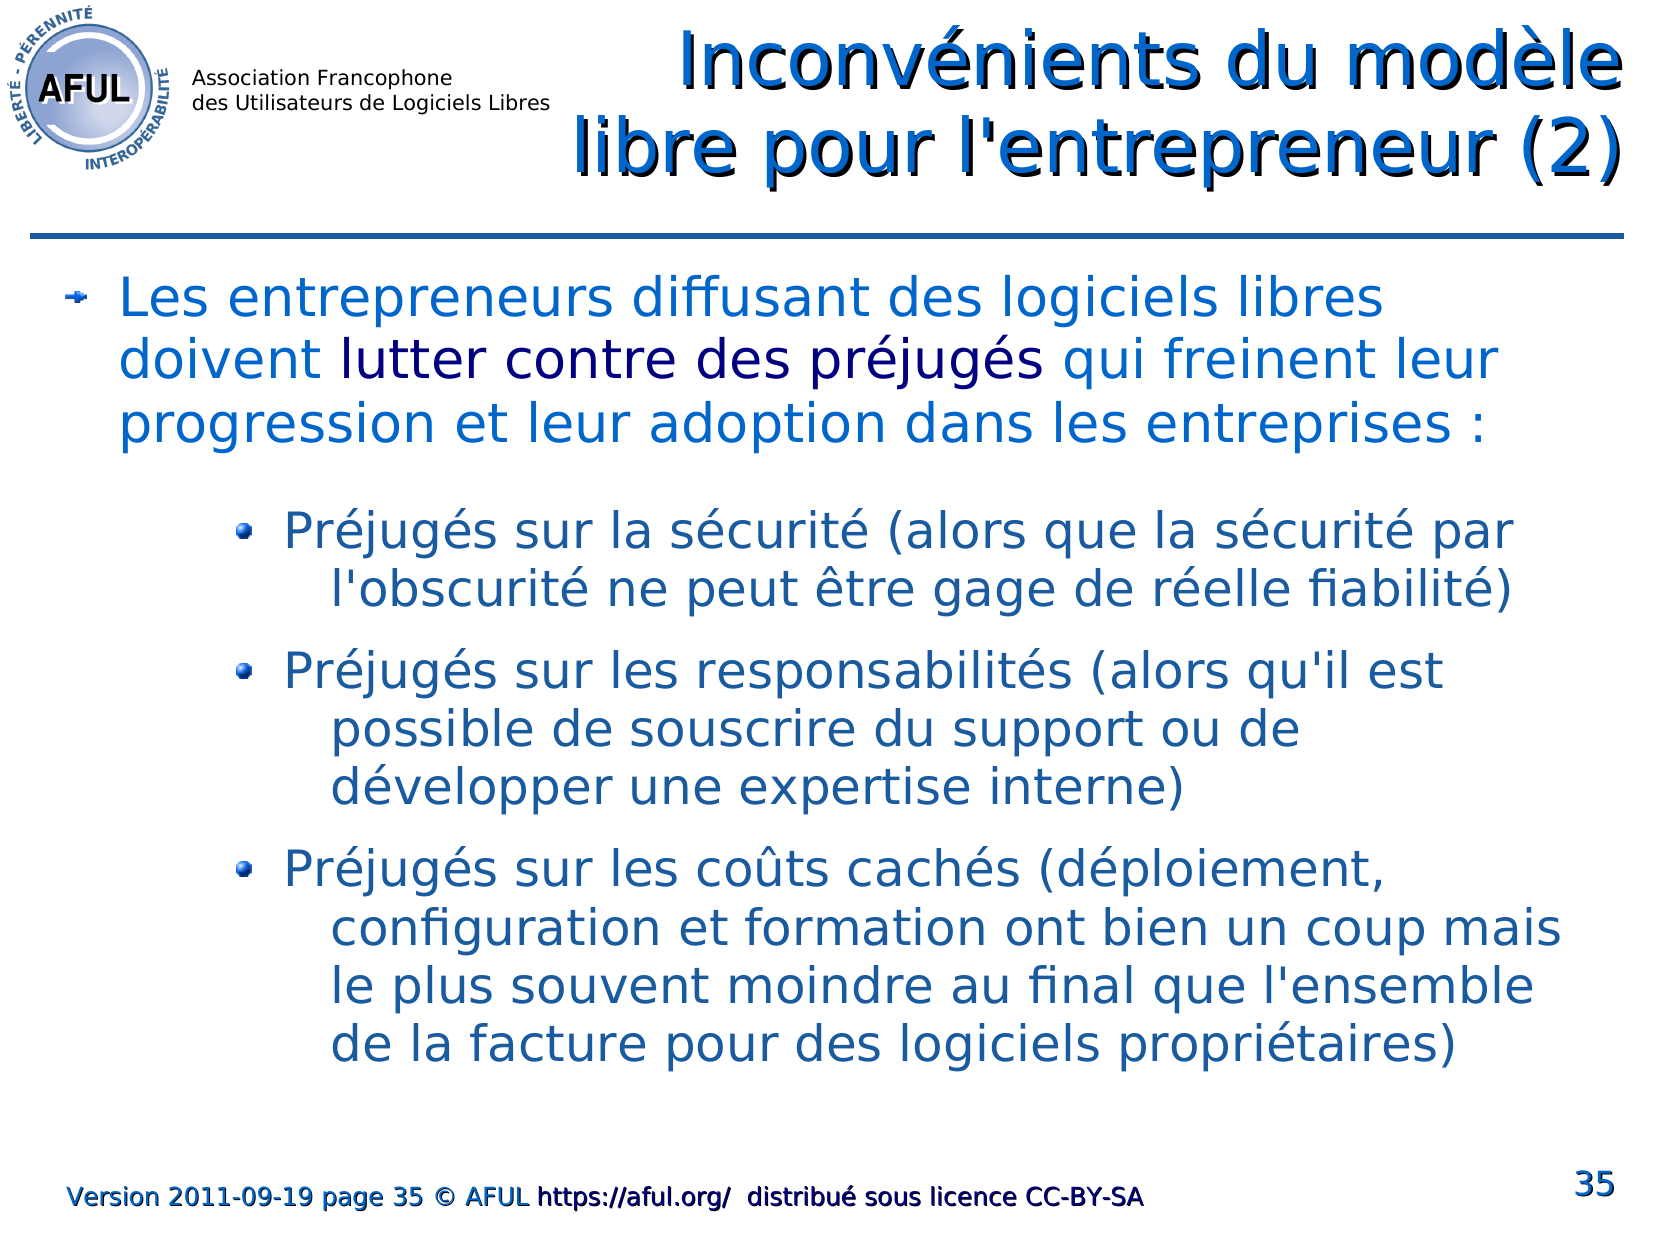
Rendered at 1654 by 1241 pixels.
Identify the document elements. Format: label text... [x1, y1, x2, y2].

list Les entrepreneurs diffusant des logiciels libres doivent lutter contre des préjugés qui freinent leur progression et leur adoption dans les entreprises : Préjugés sur la sécurité (alors que la sécurité par l'obscurité ne peut être gage de réelle fiabilité) Préjugés sur les responsabilités (alors qu'il est possible de souscrire du support ou de développer une expertise interne) Préjugés sur les coûts cachés (déploiement, configuration et formation ont bien un coup mais le plus souvent moindre au final que l'ensemble de la facture pour des logiciels propriétaires) [47, 265, 1595, 1211]
title Inconvénients du modèle libre pour l'entrepreneur (2) [501, 0, 1625, 207]
picture [0, 0, 178, 178]
